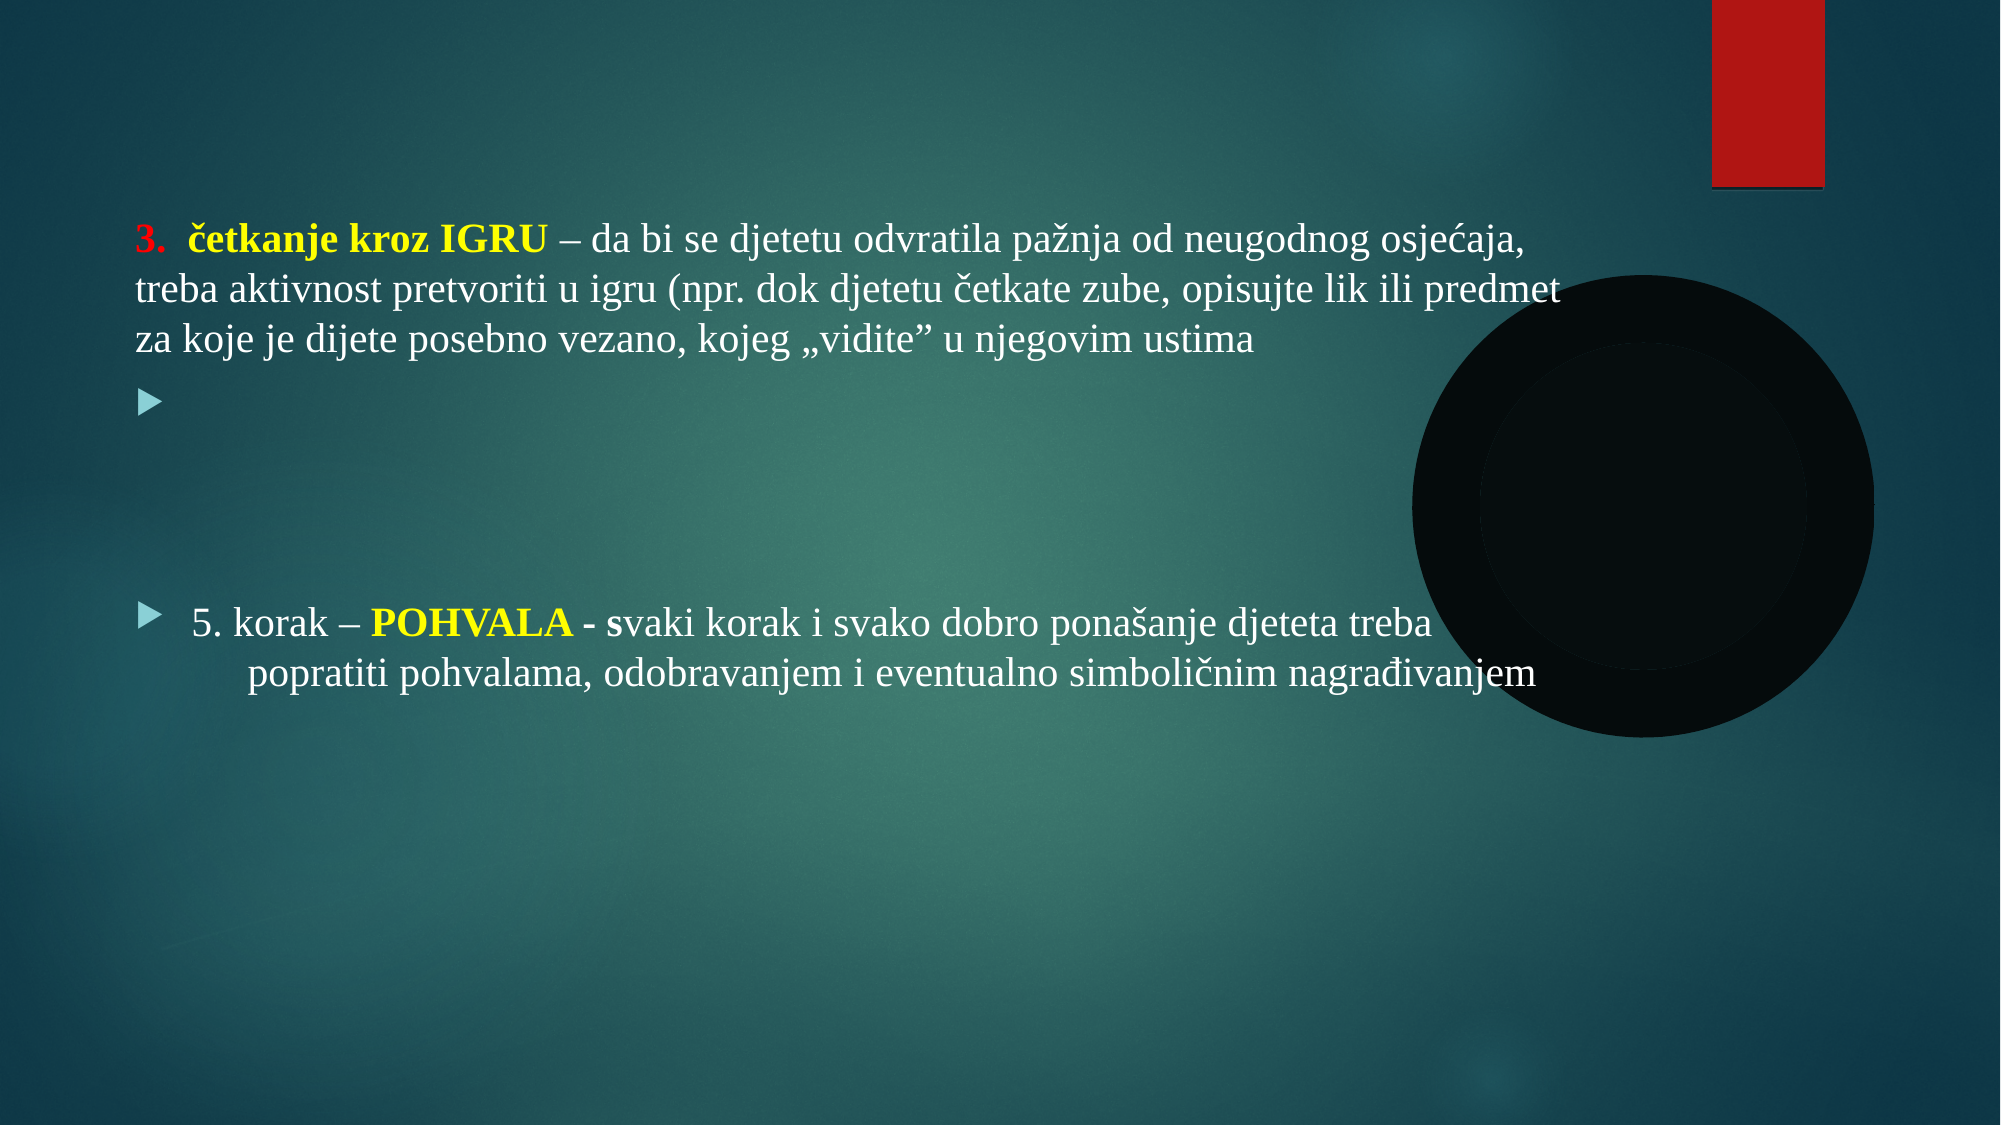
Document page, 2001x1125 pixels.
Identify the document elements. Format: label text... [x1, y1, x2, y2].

list 3. četkanje kroz IGRU – da bi se djetetu odvratila pažnja od neugodnog osjećaja, treba aktivnost pretvoriti u igru (npr. dok djetetu četkate zube, opisujte lik ili predmet za koje je dijete posebno vezano, kojeg „vidite” u njegovim ustima 5. korak – POHVALA - svaki korak i svako dobro ponašanje djeteta treba popratiti pohvalama, odobravanjem i eventualno simboličnim nagrađivanjem [120, 203, 1588, 965]
